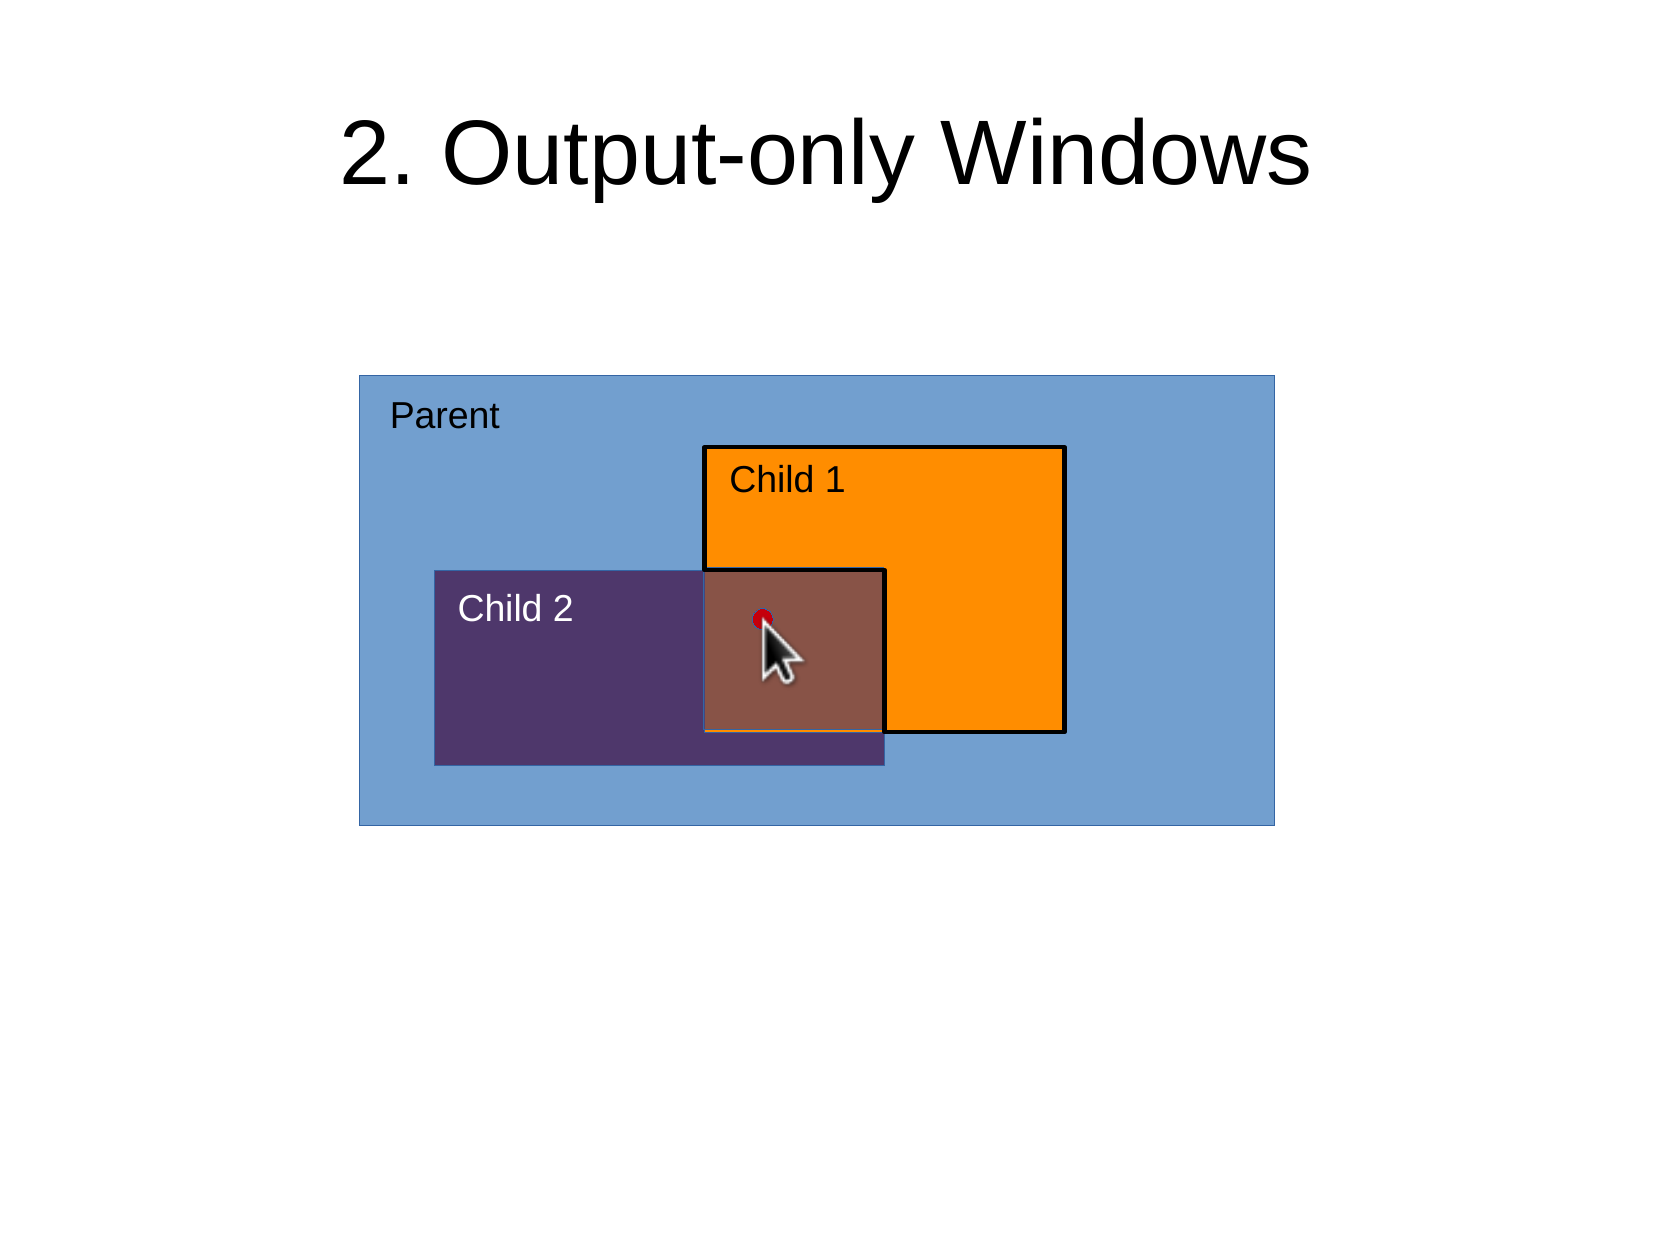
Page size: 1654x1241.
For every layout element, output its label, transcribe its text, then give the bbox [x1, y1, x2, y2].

text_box Parent [375, 387, 556, 445]
text_box [434, 570, 885, 766]
picture [742, 611, 824, 693]
text_box Child1 [359, 375, 1275, 826]
text_box [707, 449, 1062, 730]
title 2. Output-only Windows [82, 49, 1571, 257]
text_box Child 1 [714, 451, 861, 509]
text_box Child 2 [442, 579, 589, 637]
